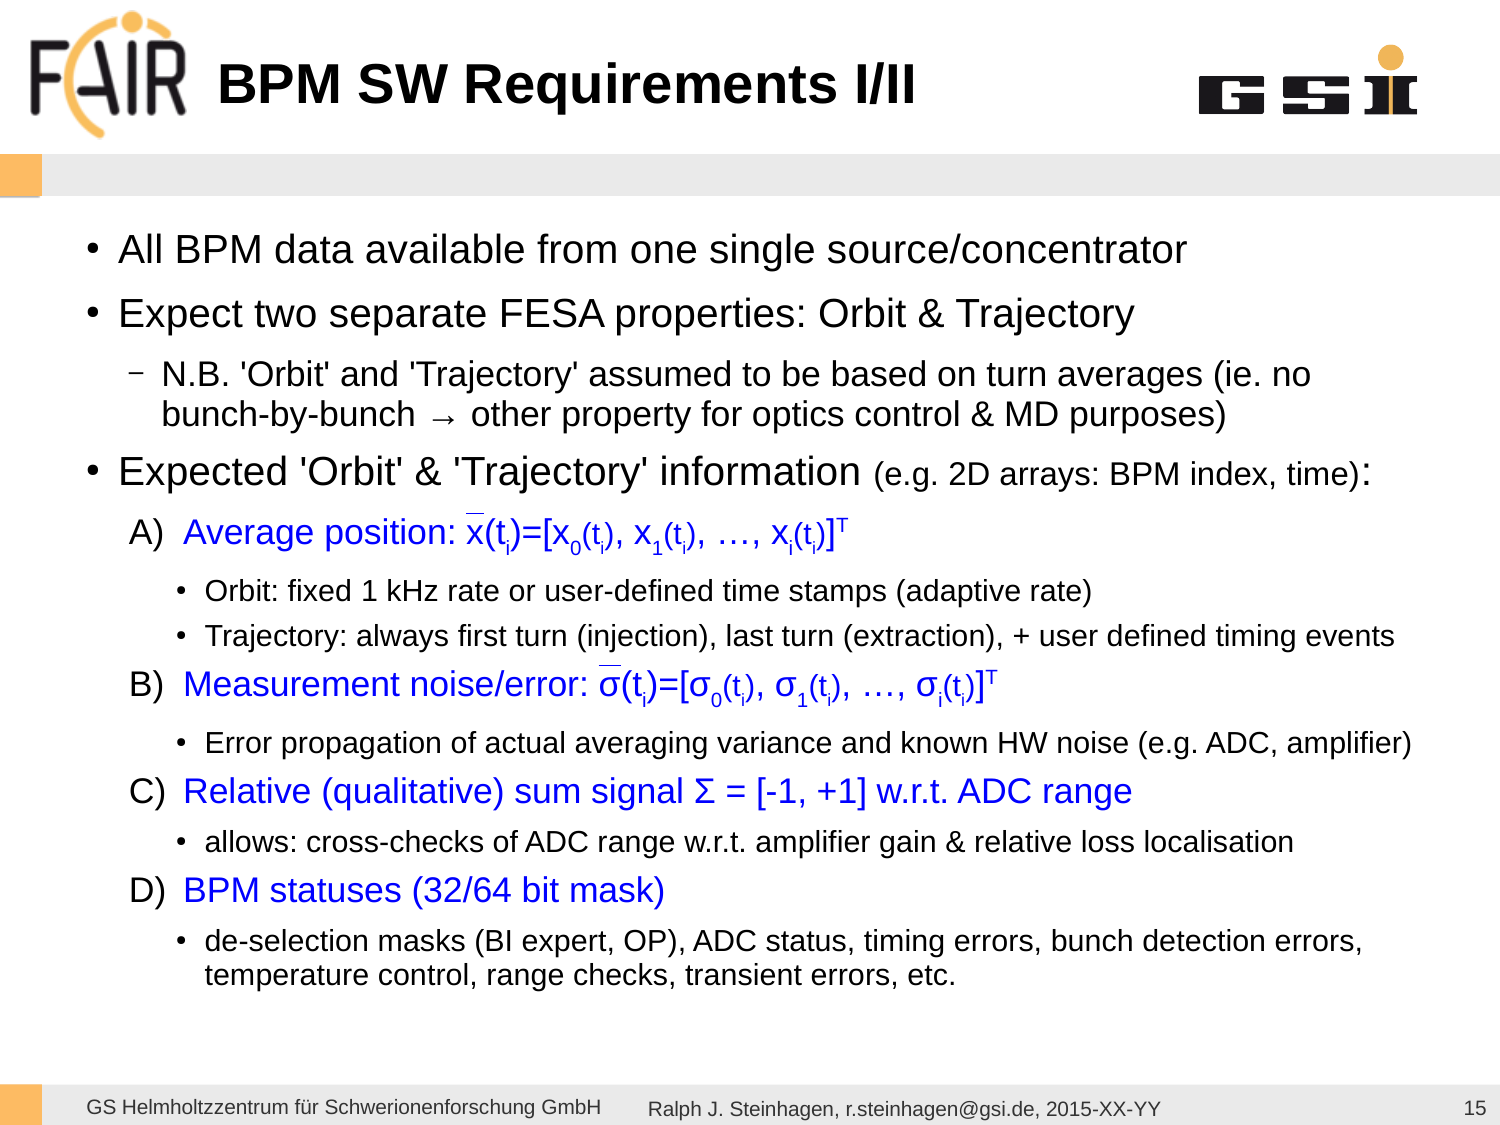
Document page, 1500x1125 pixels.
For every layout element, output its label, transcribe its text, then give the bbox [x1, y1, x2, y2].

picture [1197, 42, 1419, 117]
list All BPM data available from one single source/concentrator Expect two separate FESA properties: Orbit & Trajectory N.B. 'Orbit' and 'Trajectory' assumed to be based on turn averages (ie. no bunch-by-bunch → other property for optics control & MD purposes) Expected 'Orbit' & 'Trajectory' information (e.g. 2D arrays: BPM index, time): Average position: x(ti)=[x0(ti), x1(ti), …, xi(ti)]T Orbit: fixed 1 kHz rate or user-defined time stamps (adaptive rate) Trajectory: always first turn (injection), last turn (extraction), + user defined timing events Measurement noise/error: σ(ti)=[σ0(ti), σ1(ti), …, σi(ti)]T Error propagation of actual averaging variance and known HW noise (e.g. ADC, amplifier) Relative (qualitative) sum signal Σ = [-1, +1] w.r.t. ADC range allows: cross-checks of ADC range w.r.t. amplifier gain & relative loss localisation BPM statuses (32/64 bit mask) de-selection masks (BI expert, OP), ADC status, timing errors, bunch detection errors, temperature control, range checks, transient errors, etc. [75, 226, 1425, 1050]
picture [30, 9, 187, 141]
title BPM SW Requirements I/II [217, 20, 1184, 147]
